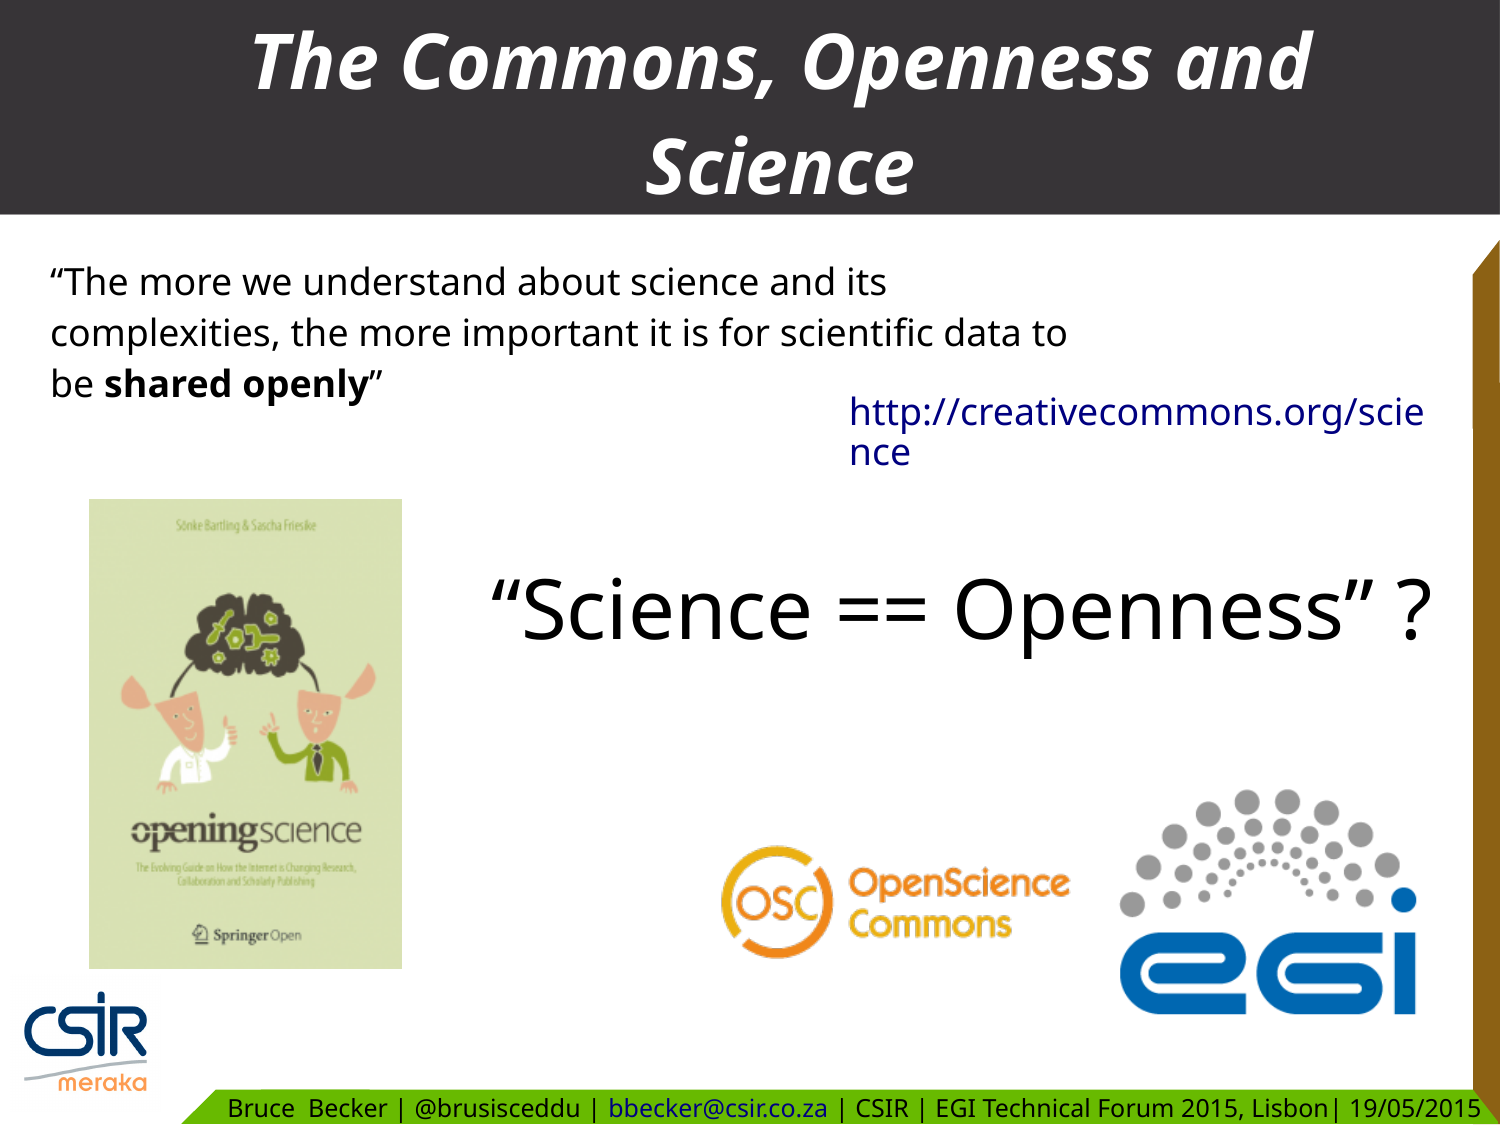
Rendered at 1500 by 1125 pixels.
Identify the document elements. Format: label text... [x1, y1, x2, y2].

picture [10, 974, 161, 1112]
picture [89, 499, 402, 969]
picture [719, 755, 1453, 1051]
text_box “The more we understand about science and its complexities, the more important it is for scientific data to be shared openly” [35, 248, 1111, 354]
title The Commons, Openness and Science [185, 18, 1377, 206]
picture [0, 0, 1500, 215]
text_box http://creativecommons.org/science [834, 377, 1453, 439]
text_box “Science == Openness” ? [454, 543, 1420, 659]
